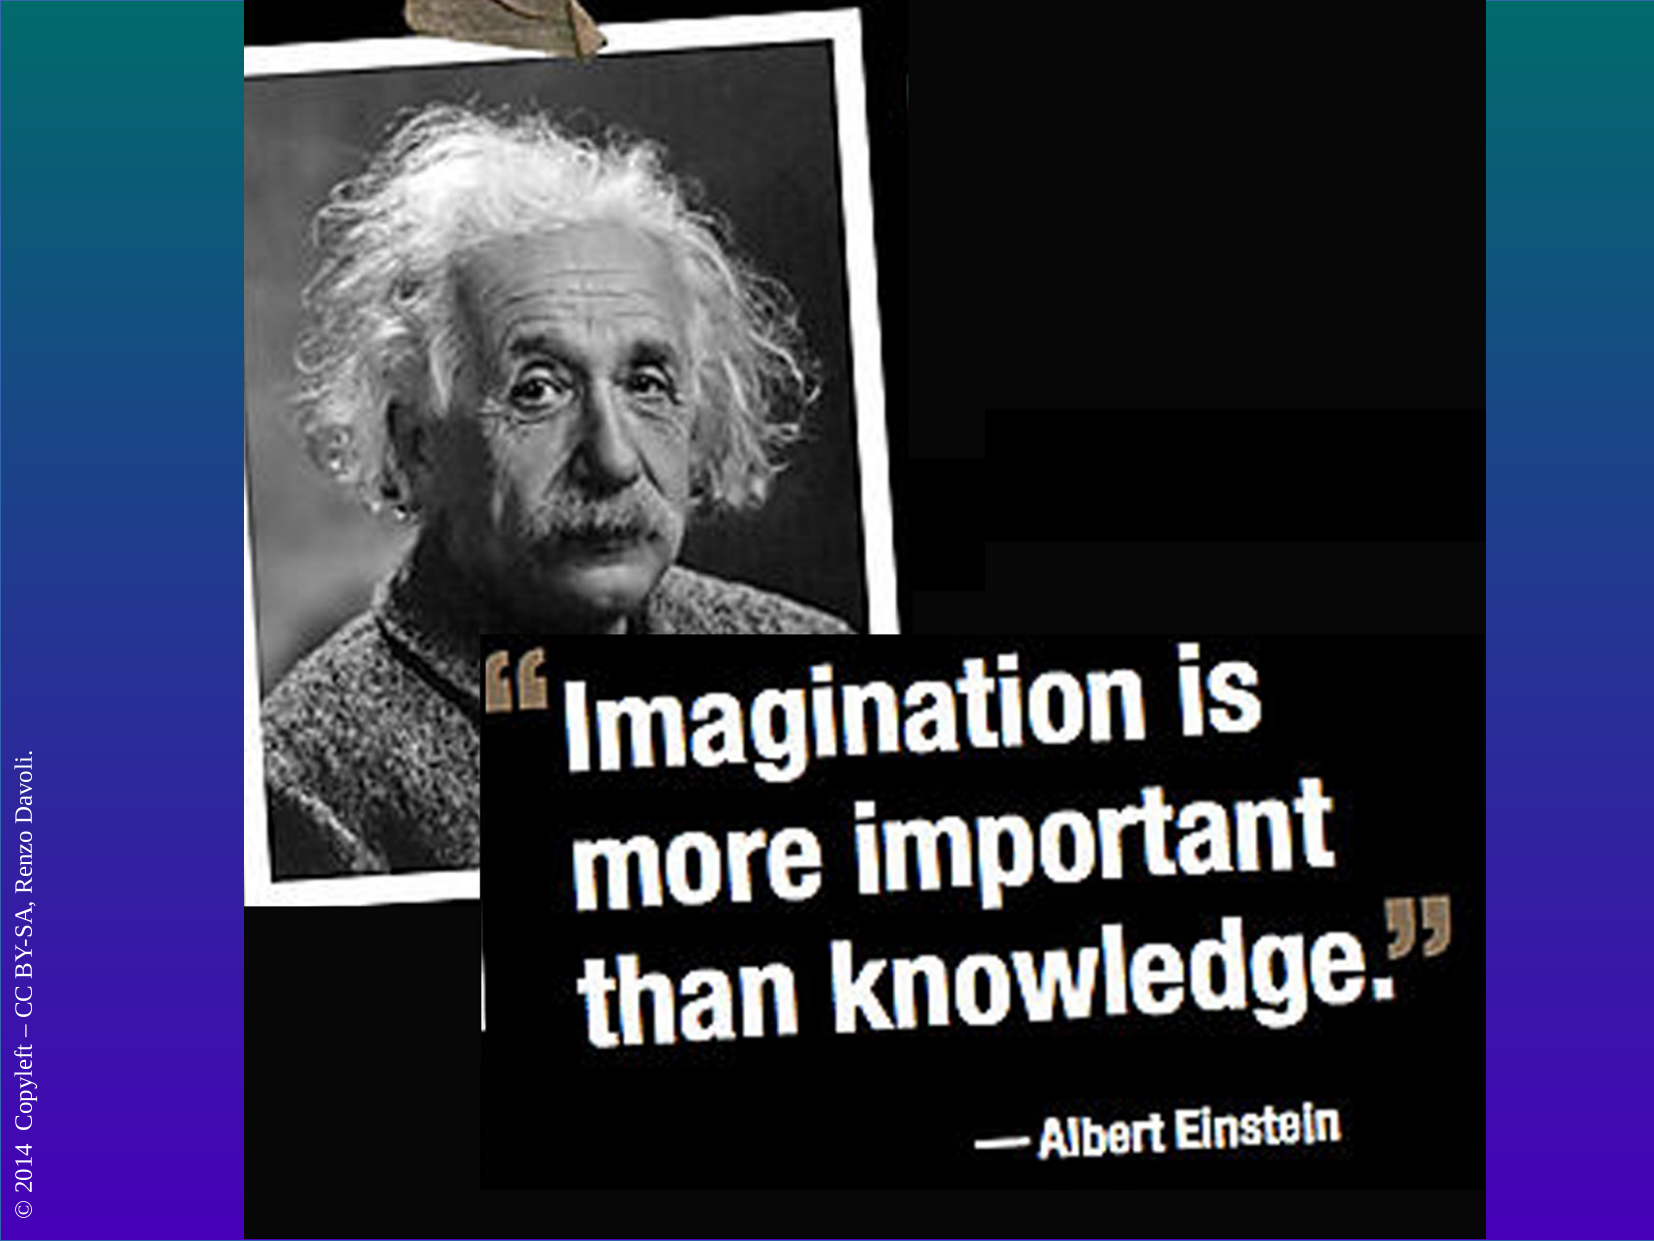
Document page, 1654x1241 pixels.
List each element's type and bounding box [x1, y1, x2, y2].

picture [244, 0, 1486, 1239]
